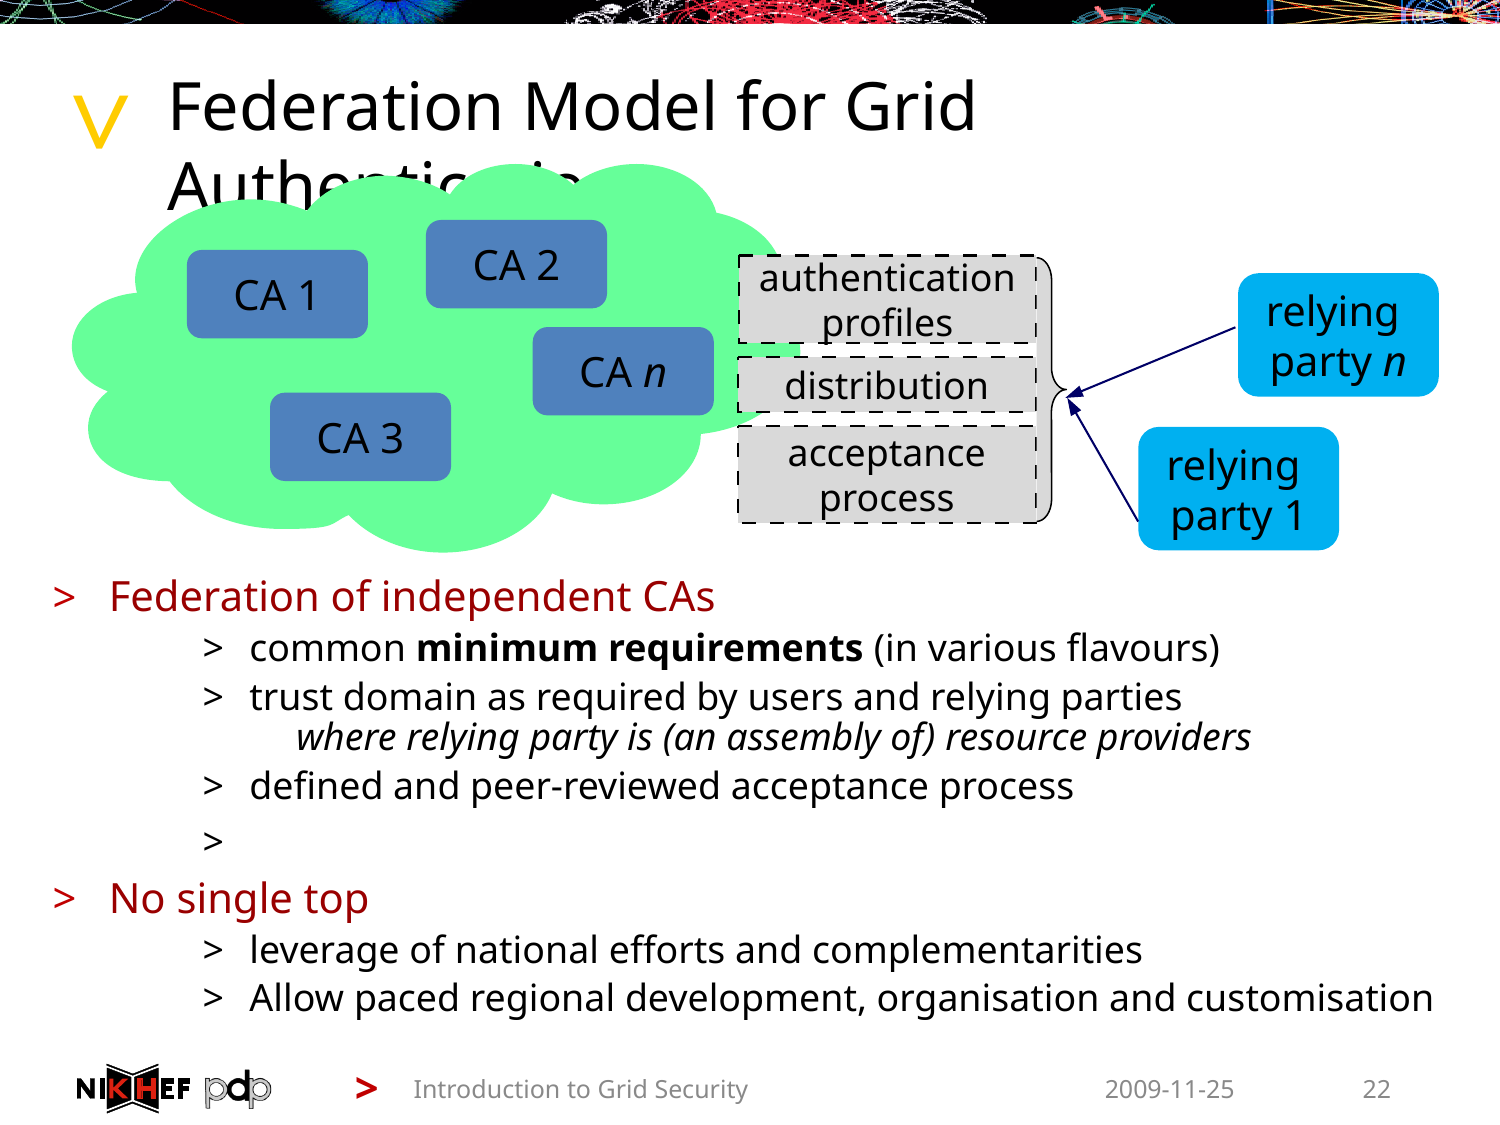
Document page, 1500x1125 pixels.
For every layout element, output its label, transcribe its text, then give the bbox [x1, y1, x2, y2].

text_box CA 1 [186, 249, 368, 339]
text_box CA n [532, 327, 714, 416]
text_box acceptance process [738, 426, 1036, 523]
text_box relying party n [1238, 273, 1439, 397]
text_box 23 [1347, 1066, 1426, 1102]
text_box CA 3 [270, 392, 452, 482]
list Federation of independent CAs common minimum requirements (in various flavours) trust domain as required by users and relying parties where relying party is (an assembly of) resource providers defined and peer-reviewed acceptance process No single top leverage of national efforts and complementarities Allow paced regional development, organisation and customisation [37, 568, 1476, 1038]
text_box relying party 1 [1138, 426, 1340, 551]
title Federation Model for Grid Authentication [152, 56, 1426, 188]
text_box distribution [738, 357, 1036, 412]
text_box CA 2 [425, 219, 608, 309]
text_box [1036, 257, 1067, 522]
text_box [71, 163, 801, 553]
text_box Introduction to Grid Security [398, 1066, 938, 1103]
text_box 2009-11-25 [1089, 1066, 1266, 1103]
text_box authentication profiles [739, 255, 1036, 343]
